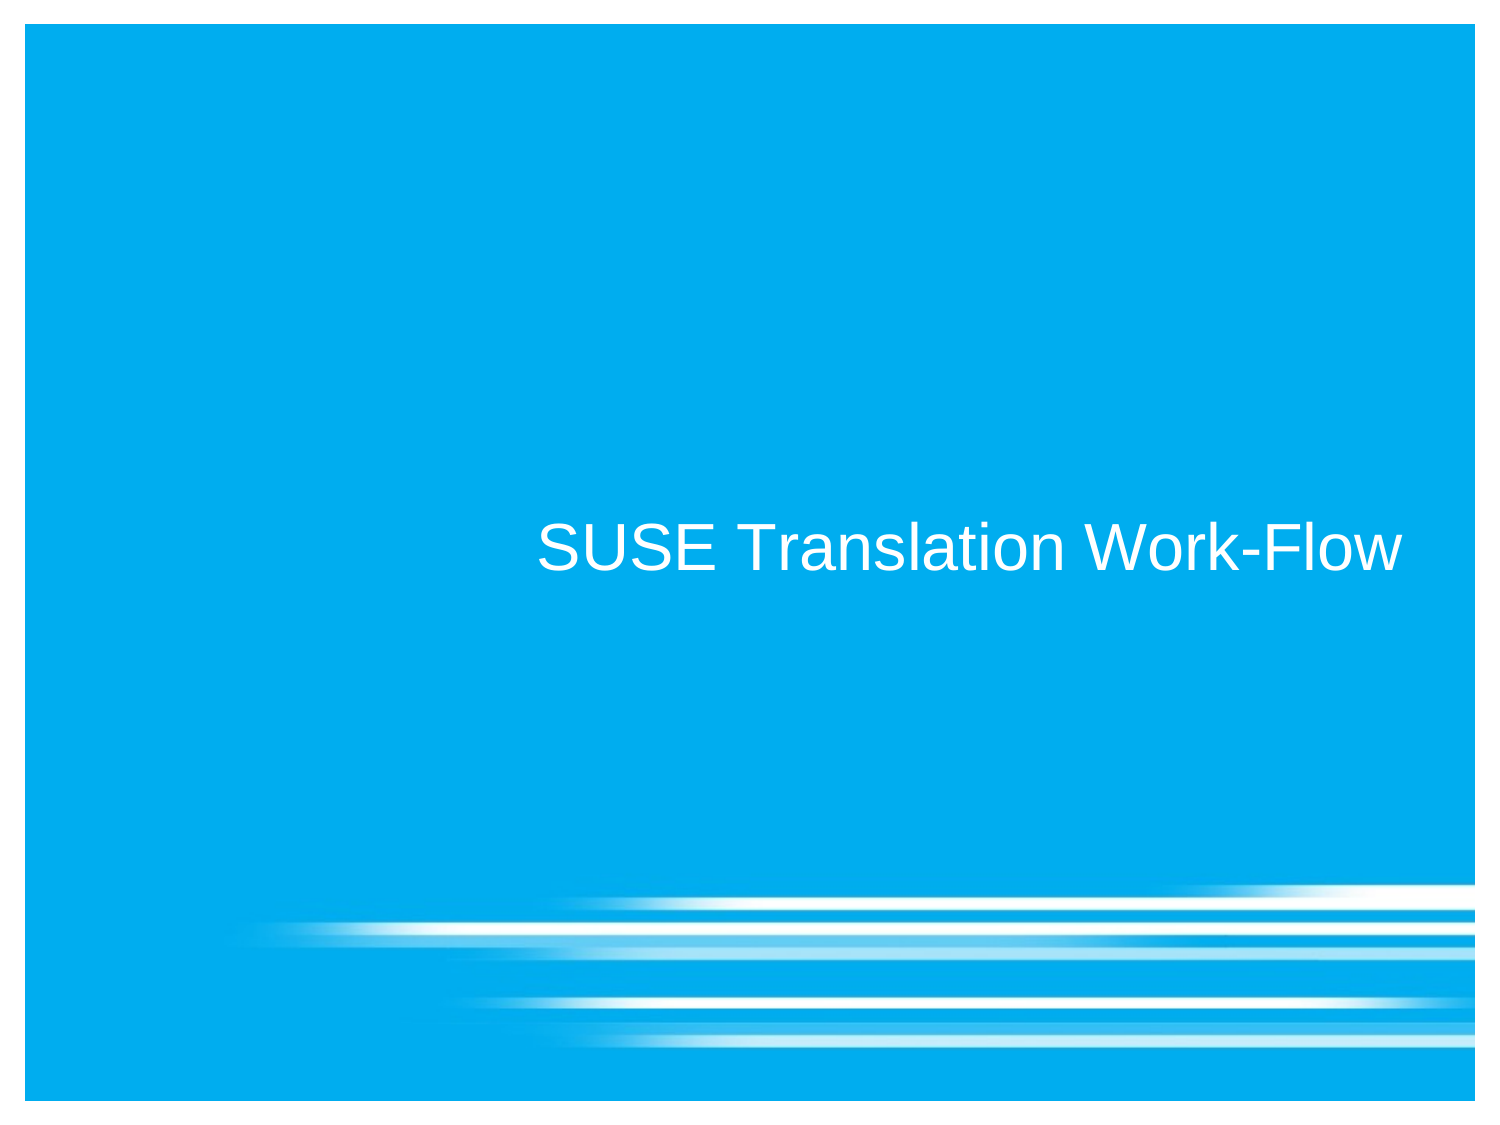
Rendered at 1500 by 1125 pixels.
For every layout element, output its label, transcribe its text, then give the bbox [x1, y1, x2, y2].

picture [278, 921, 1475, 961]
title SUSE Translation Work-Flow [53, 449, 1404, 638]
picture [572, 884, 1475, 911]
picture [483, 996, 1475, 1009]
picture [579, 1023, 1475, 1048]
